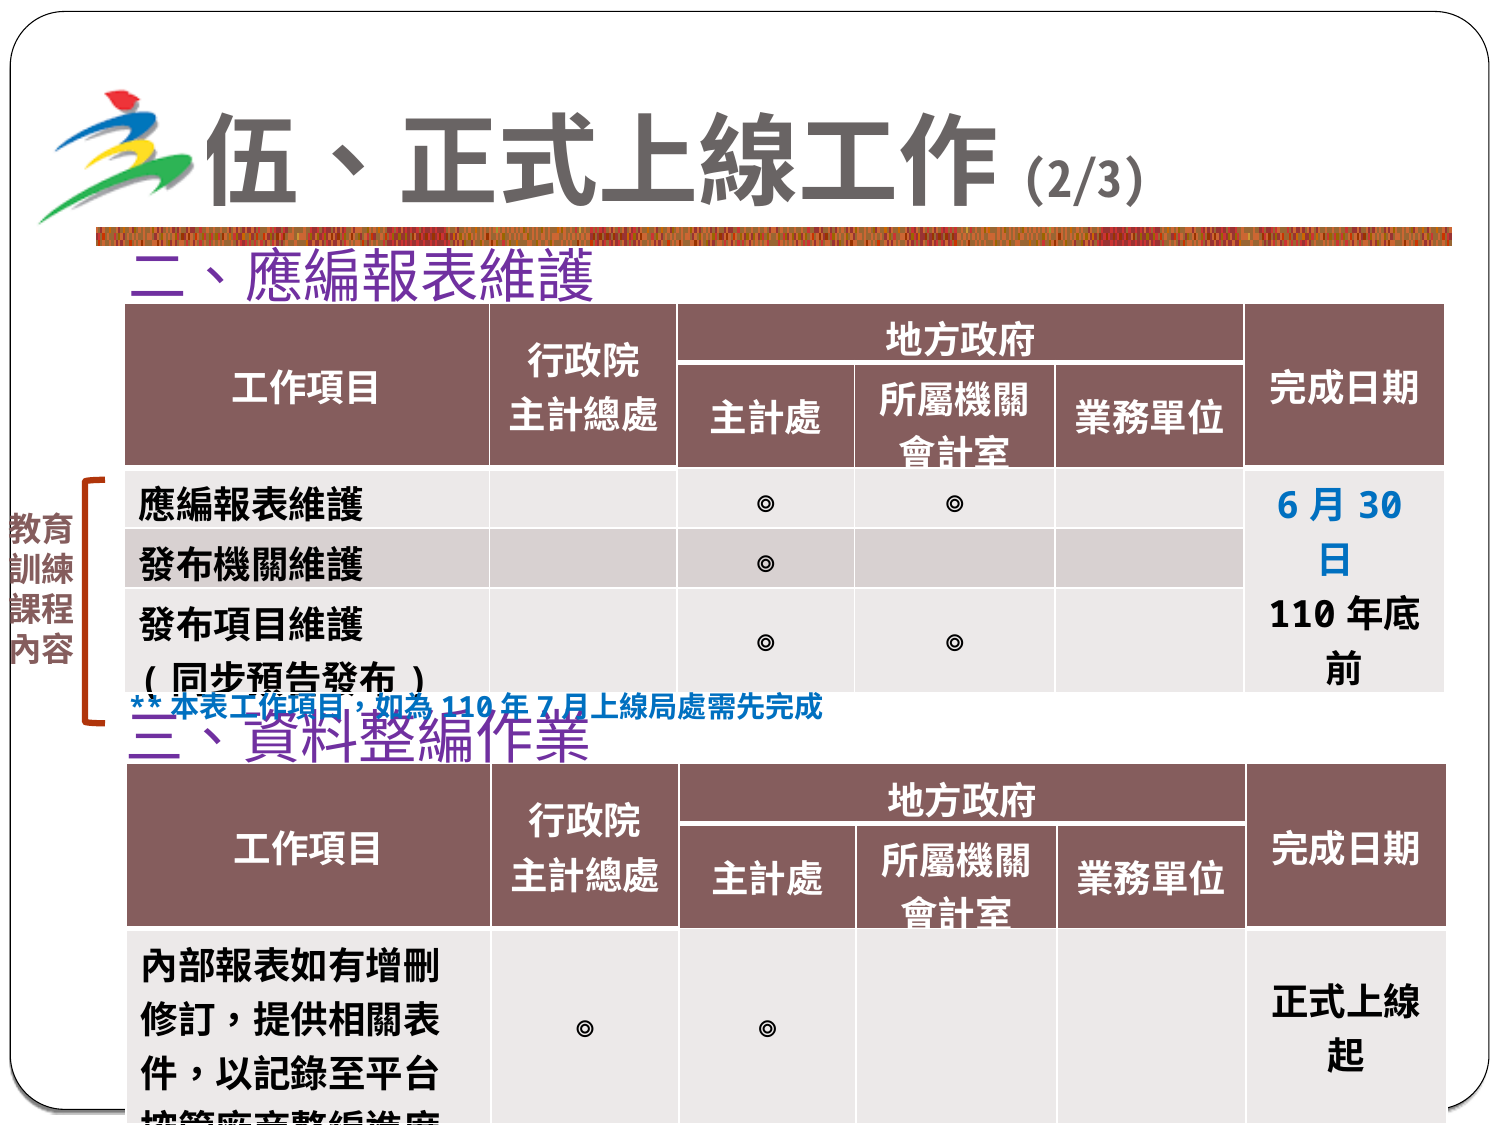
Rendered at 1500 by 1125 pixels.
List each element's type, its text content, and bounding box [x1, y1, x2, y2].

table_cell 主計處 [680, 826, 855, 928]
table_cell 正式上線起 [1247, 931, 1446, 1123]
table_cell [1056, 589, 1243, 680]
table_cell ◎ [492, 931, 678, 1123]
text_box **本表工作項目，如為110年7月上線局處需先完成 [113, 680, 1432, 731]
table_cell 主計處 [678, 365, 854, 467]
table_header 行政院 主計總處 [490, 304, 676, 465]
table_header 完成日期 [1245, 304, 1444, 465]
picture [21, 66, 1452, 266]
table_header 完成日期 [1247, 764, 1446, 926]
text_box 教育訓練課程內容 [0, 500, 109, 676]
table_cell 6月30日 110年底前 [1245, 471, 1444, 692]
title 伍、正式上線工作(2/3) [183, 45, 1459, 233]
table_cell ◎ [855, 589, 1054, 680]
table_cell 業務單位 [1056, 365, 1243, 467]
table_cell ◎ [680, 929, 855, 1123]
table_header 地方政府 [680, 764, 1245, 821]
table_cell ◎ [855, 469, 1054, 527]
table_header 地方政府 [678, 304, 1243, 360]
table_cell [855, 529, 1054, 587]
table_cell [1058, 929, 1245, 1123]
table_cell [857, 929, 1056, 1123]
table_cell ◎ [678, 529, 854, 587]
table_header 工作項目 [127, 778, 490, 926]
table_cell ◎ [678, 589, 854, 680]
table_cell [490, 529, 676, 587]
table_cell 應編報表維護 [125, 471, 489, 527]
table_cell [1056, 529, 1243, 587]
table_header 行政院 主計總處 [492, 778, 678, 926]
text_box 二、應編報表維護 [395, 274, 403, 298]
table_cell ◎ [678, 469, 854, 527]
table_cell 發布項目維護 (同步預告發布) [125, 589, 489, 680]
table_cell [490, 471, 676, 527]
table_cell [1056, 469, 1243, 527]
table_cell [490, 589, 676, 680]
table_header 工作項目 [125, 304, 489, 465]
table_cell 所屬機關 會計室 [857, 826, 1056, 928]
text_box 二、應編報表維護 [113, 231, 1069, 317]
table_cell 業務單位 [1058, 826, 1245, 928]
table_cell 所屬機關 會計室 [855, 365, 1054, 467]
table_cell 發布機關維護 [125, 529, 489, 587]
table_cell 內部報表如有增刪修訂，提供相關表件，以記錄至平台控管廠商整編進度 [127, 931, 490, 1123]
text_box 三、資料整編作業 [111, 692, 1067, 778]
